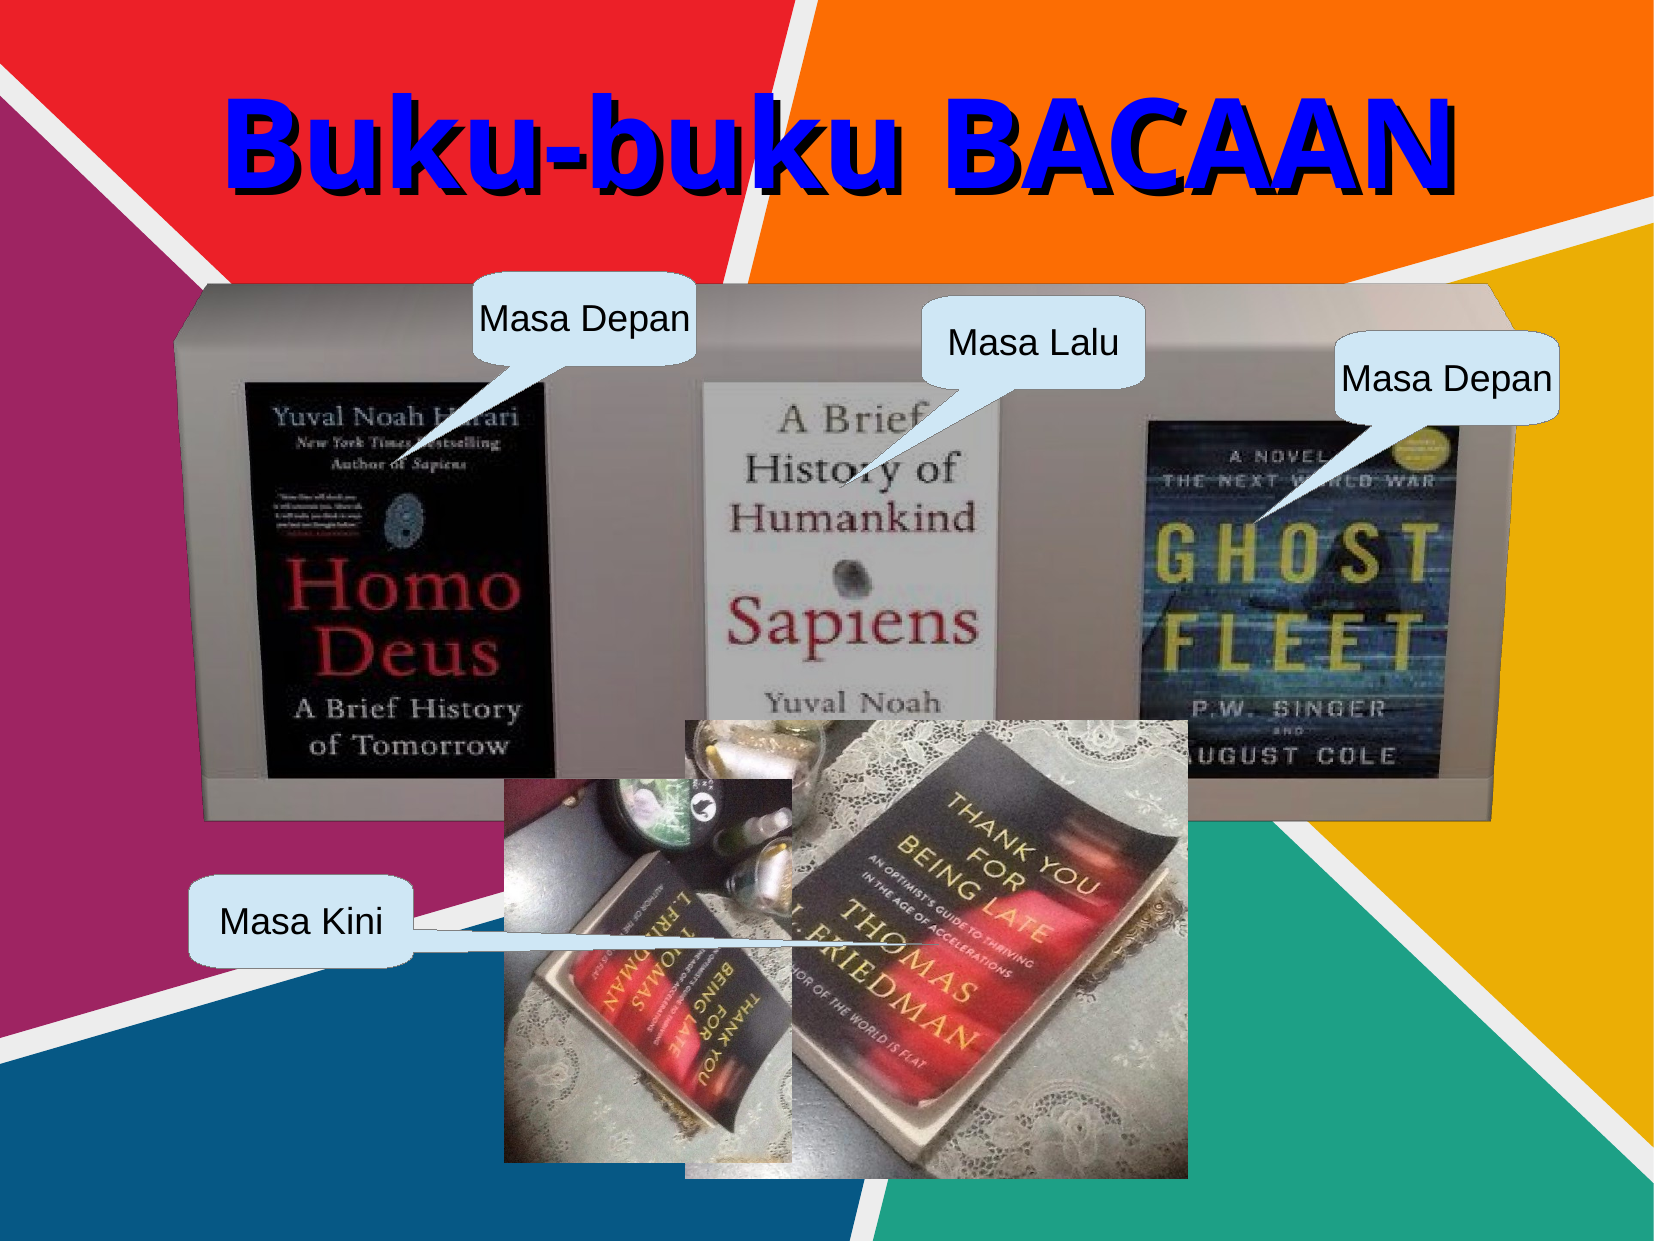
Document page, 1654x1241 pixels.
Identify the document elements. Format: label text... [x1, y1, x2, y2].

text_box Masa Depan [1253, 330, 1560, 524]
text_box Masa Kini [188, 874, 939, 969]
text_box Masa Lalu [839, 295, 1146, 488]
title Buku-buku BACAAN [94, 0, 1583, 281]
picture [174, 285, 1515, 1179]
text_box Masa Depan [390, 271, 697, 465]
